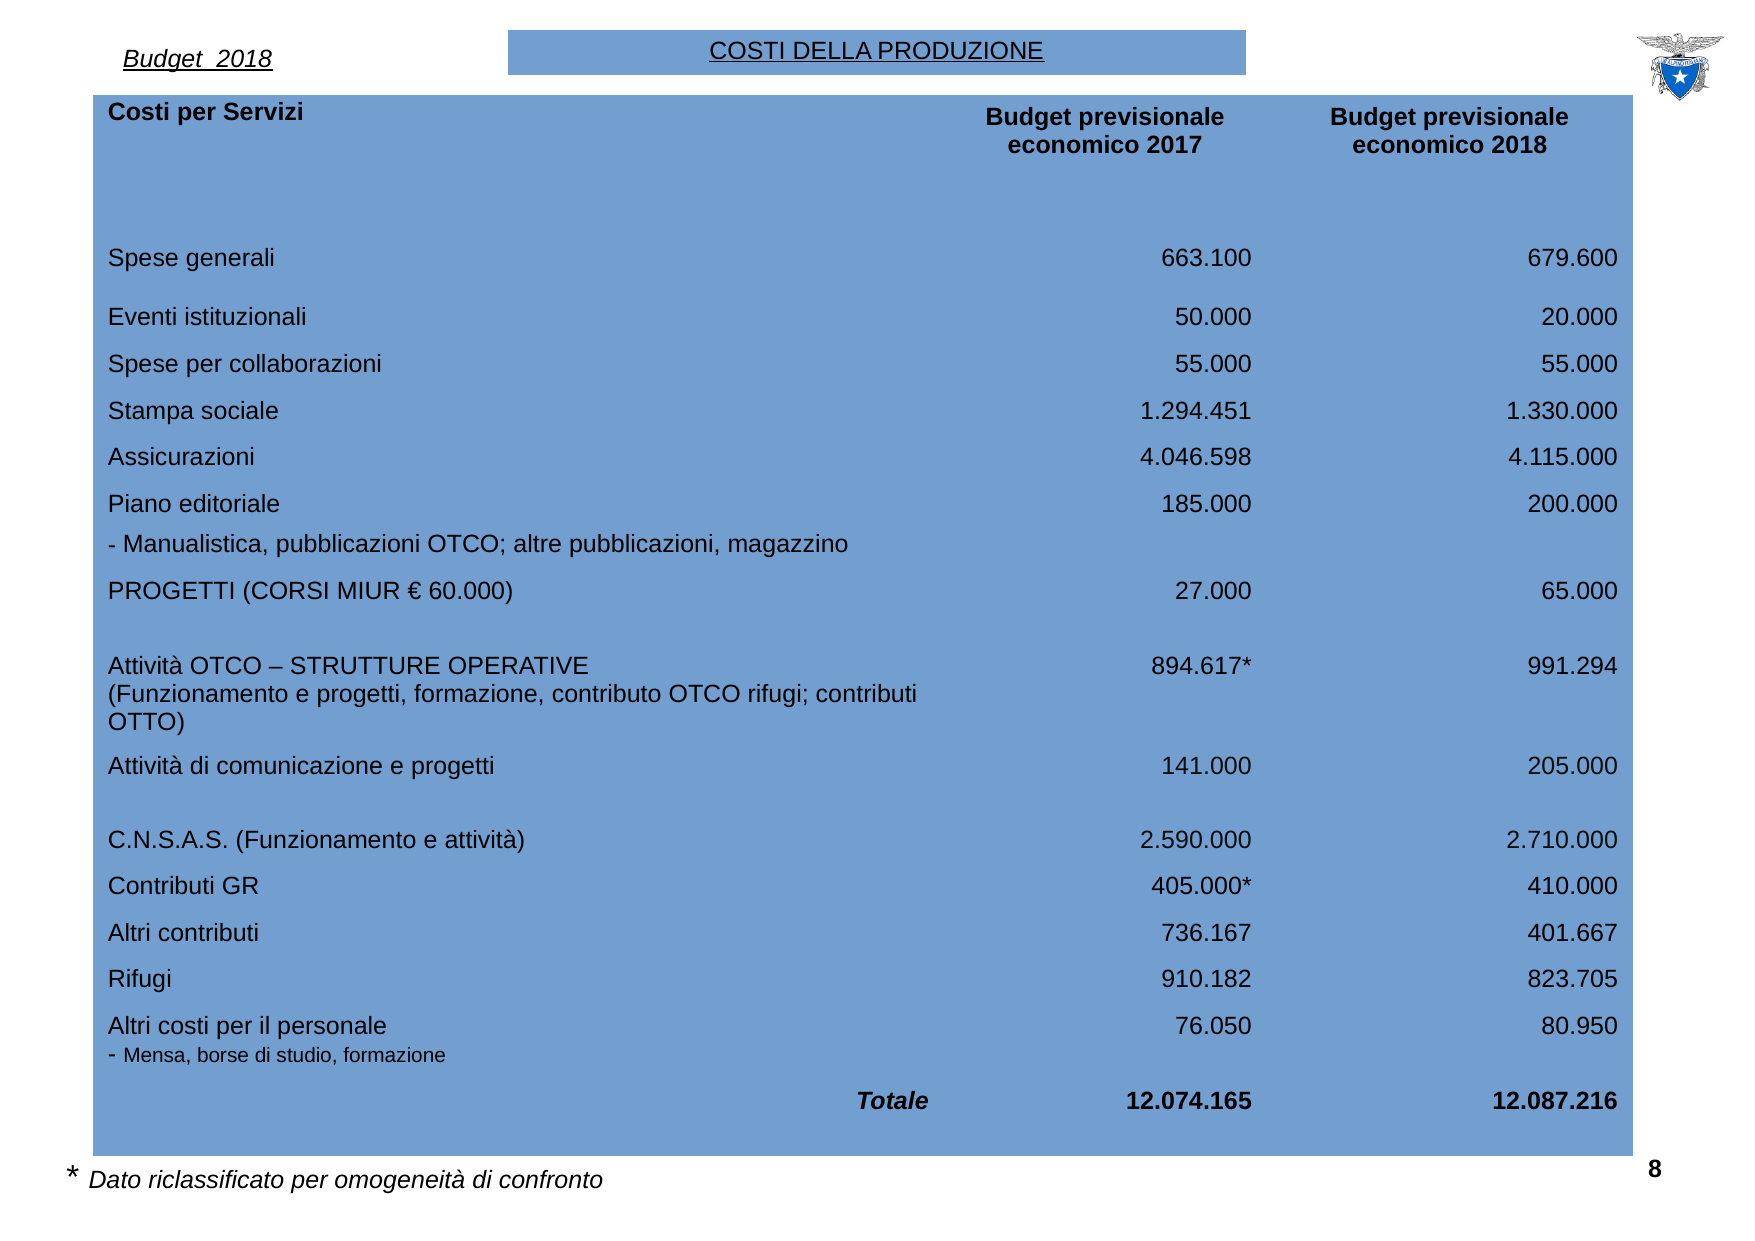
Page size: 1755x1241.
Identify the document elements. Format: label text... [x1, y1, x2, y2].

table_cell 27.000 [944, 570, 1267, 645]
table_cell 76.050 [944, 1004, 1267, 1079]
table_cell 12.074.165 [944, 1079, 1267, 1156]
table_header COSTI DELLA PRODUZIONE [508, 30, 1246, 75]
picture [1633, 29, 1728, 108]
table_cell Piano editoriale Manualistica, pubblicazioni OTCO; altre pubblicazioni, magazzino [93, 482, 944, 570]
table_cell C.N.S.A.S. (Funzionamento e attività) [93, 818, 944, 865]
table_cell 1.294.451 [944, 389, 1267, 436]
table_header Budget previsionale economico 2018 [1267, 95, 1633, 241]
table_cell PROGETTI (CORSI MIUR € 60.000) [93, 570, 944, 645]
table_header Costi per Servizi [93, 95, 944, 241]
table_cell Stampa sociale [93, 389, 944, 436]
table_cell 55.000 [1267, 342, 1633, 389]
table_header Budget previsionale economico 2017 [944, 95, 1267, 241]
table_cell 185.000 [944, 482, 1267, 570]
table_cell 2.710.000 [1267, 818, 1633, 865]
table_cell 401.667 [1267, 911, 1633, 958]
table_cell Rifugi [93, 958, 944, 1004]
table_cell Attività OTCO – STRUTTURE OPERATIVE (Funzionamento e progetti, formazione, contributo OTCO rifugi; contributi OTTO) [93, 645, 944, 750]
table_cell Contributi GR [93, 865, 944, 911]
table_cell 823.705 [1267, 958, 1633, 1004]
table_cell 910.182 [944, 958, 1267, 1004]
table_cell 4.046.598 [944, 436, 1267, 482]
table_cell 736.167 [944, 911, 1267, 958]
table_cell 200.000 [1267, 482, 1633, 570]
table_cell 55.000 [944, 342, 1267, 389]
table_cell 141.000 [944, 750, 1267, 818]
table_cell 65.000 [1267, 570, 1633, 645]
table_cell 894.617* [944, 645, 1267, 750]
table_cell 679.600 [1267, 241, 1633, 296]
text_box 8 [1633, 1145, 1681, 1191]
table_cell Totale [93, 1079, 944, 1156]
text_box Budget 2018 [50, 35, 346, 82]
table_cell Altri costi per il personale - Mensa, borse di studio, formazione [93, 1004, 944, 1079]
table_cell Attività di comunicazione e progetti [93, 750, 944, 818]
table_cell Assicurazioni [93, 436, 944, 482]
table_cell 20.000 [1267, 296, 1633, 342]
table_cell 1.330.000 [1267, 389, 1633, 436]
table_cell 410.000 [1267, 865, 1633, 911]
table_cell 50.000 [944, 296, 1267, 342]
table_cell Eventi istituzionali [93, 296, 944, 342]
table_cell 991.294 [1267, 645, 1633, 750]
table_cell 12.087.216 [1267, 1079, 1633, 1156]
text_box * Dato riclassificato per omogeneità di confronto [51, 1147, 879, 1204]
table_cell Spese generali [93, 241, 944, 296]
table_cell Altri contributi [93, 911, 944, 958]
table_cell 205.000 [1267, 750, 1633, 818]
table_cell 80.950 [1267, 1004, 1633, 1079]
table_cell 405.000* [944, 865, 1267, 911]
table_cell Spese per collaborazioni [93, 342, 944, 389]
table_cell 4.115.000 [1267, 436, 1633, 482]
table_cell 663.100 [944, 241, 1267, 296]
table_cell 2.590.000 [944, 818, 1267, 865]
